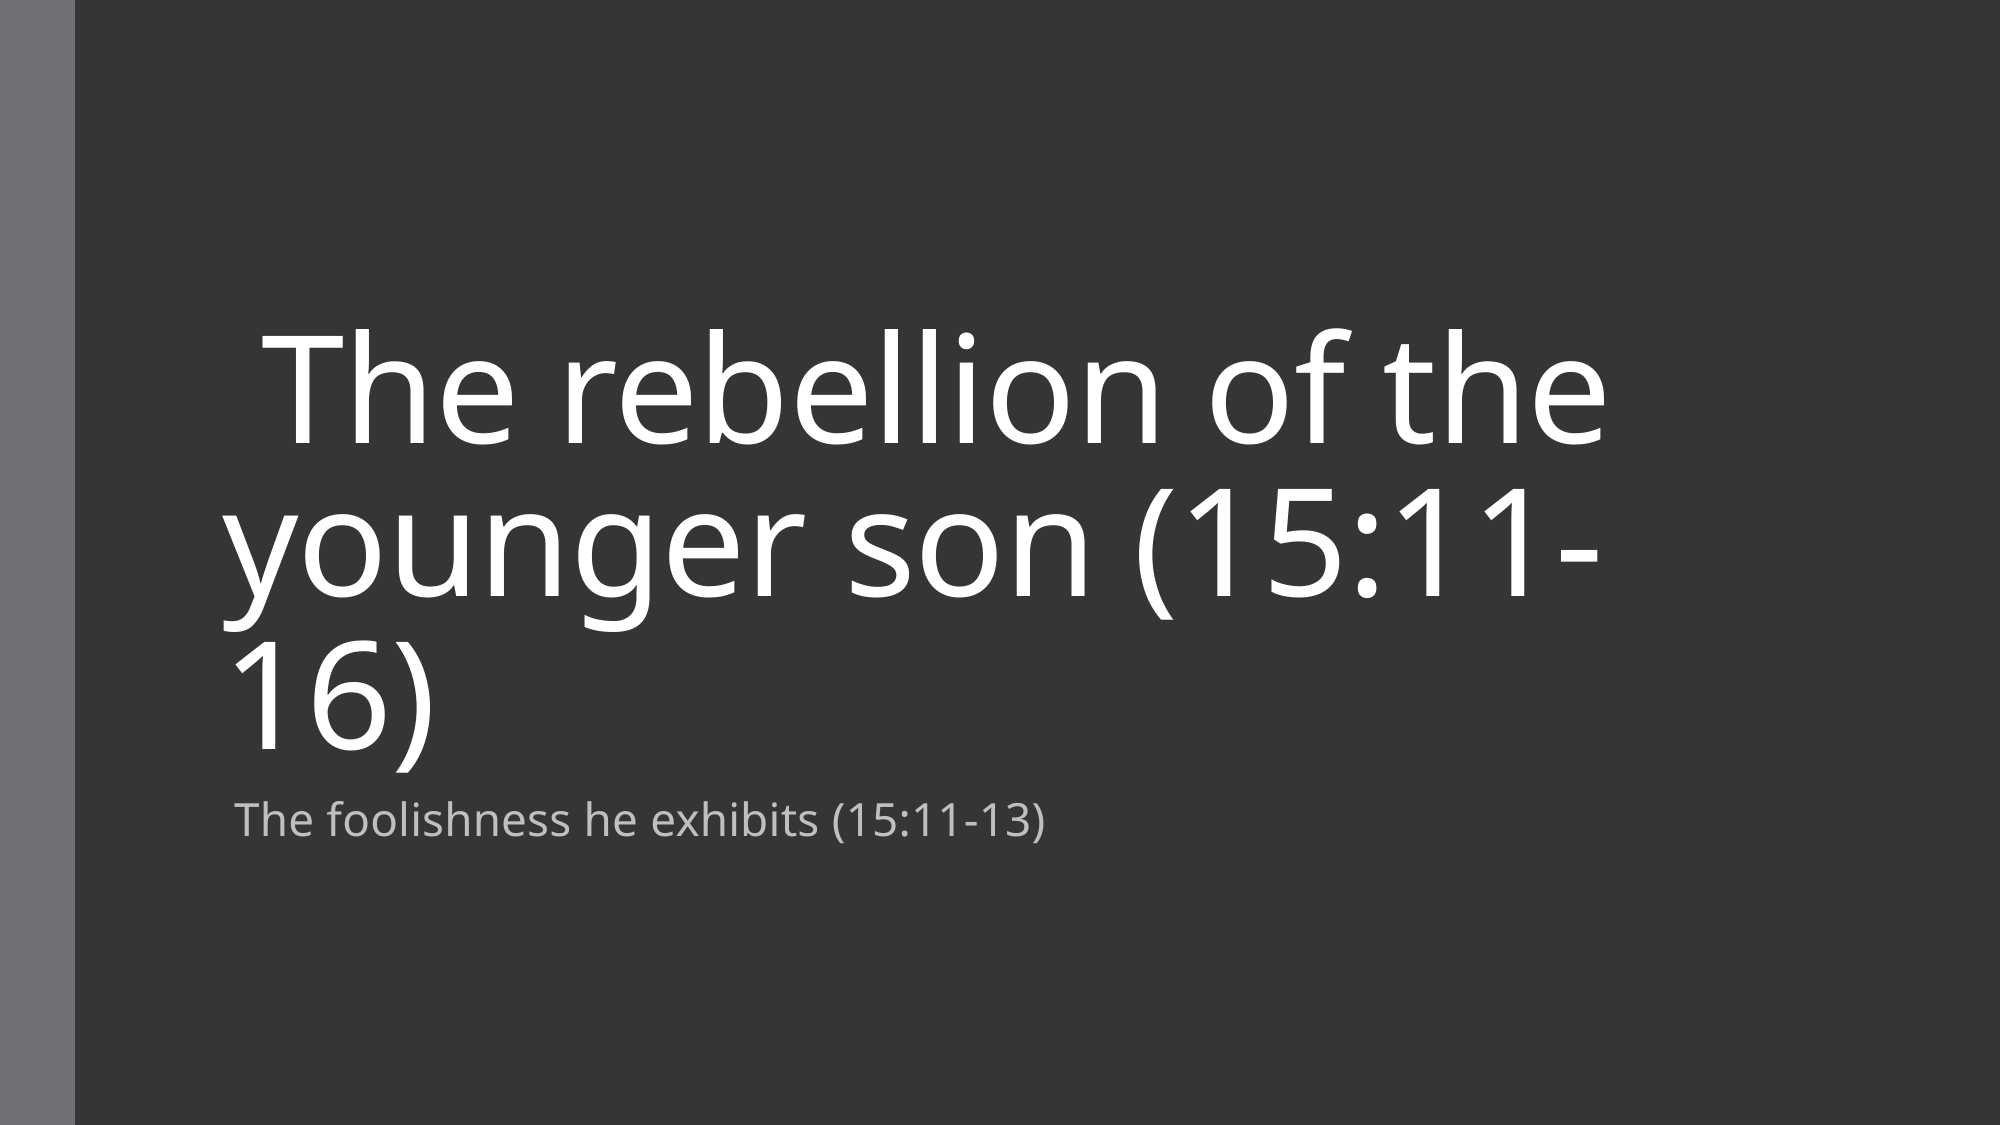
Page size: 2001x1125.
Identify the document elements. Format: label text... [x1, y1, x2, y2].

title The rebellion of the younger son (15:11-16) [206, 124, 1752, 787]
subtitle The foolishness he exhibits (15:11-13) [206, 787, 1752, 1066]
